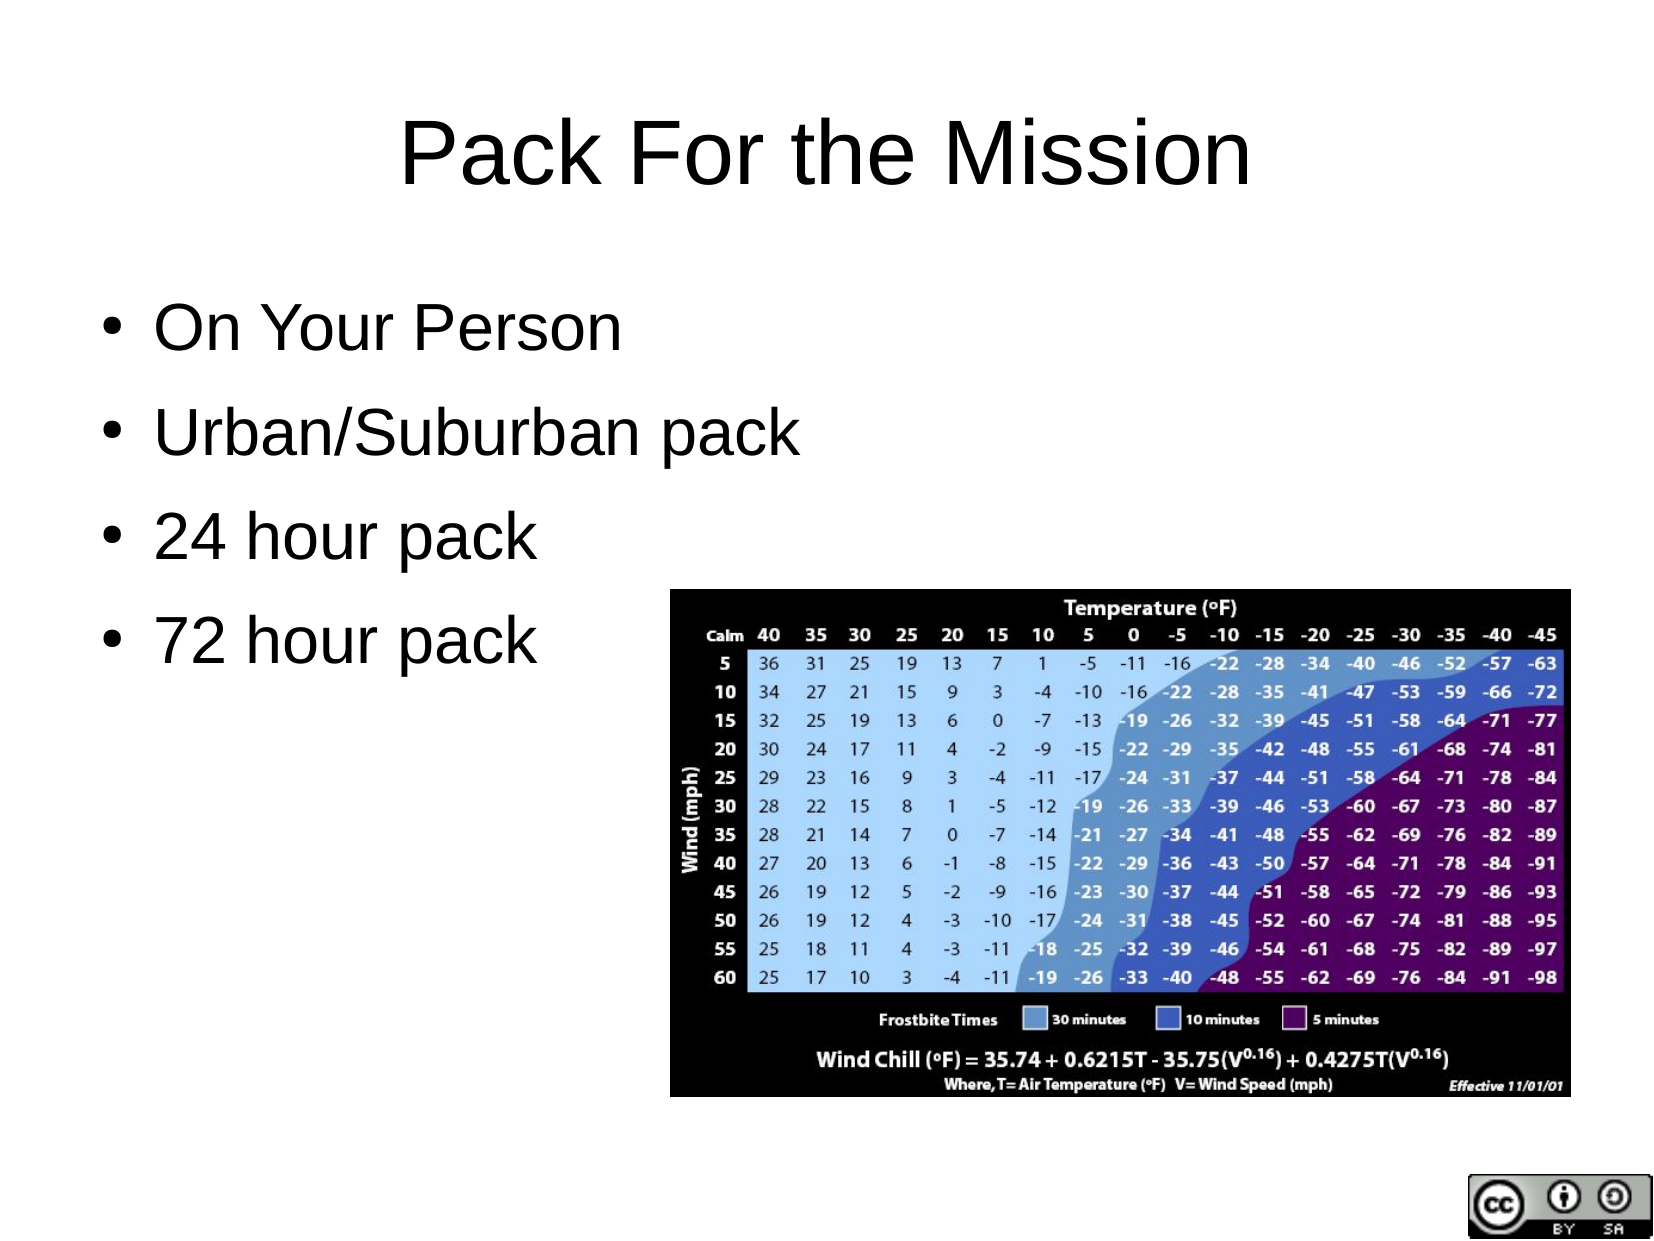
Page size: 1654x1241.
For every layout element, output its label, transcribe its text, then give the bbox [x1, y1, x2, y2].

title Pack For the Mission [82, 49, 1571, 257]
picture [1468, 1174, 1653, 1239]
picture [670, 589, 1571, 1097]
list On Your Person Urban/Suburban pack 24 hour pack 72 hour pack [82, 290, 1571, 1010]
